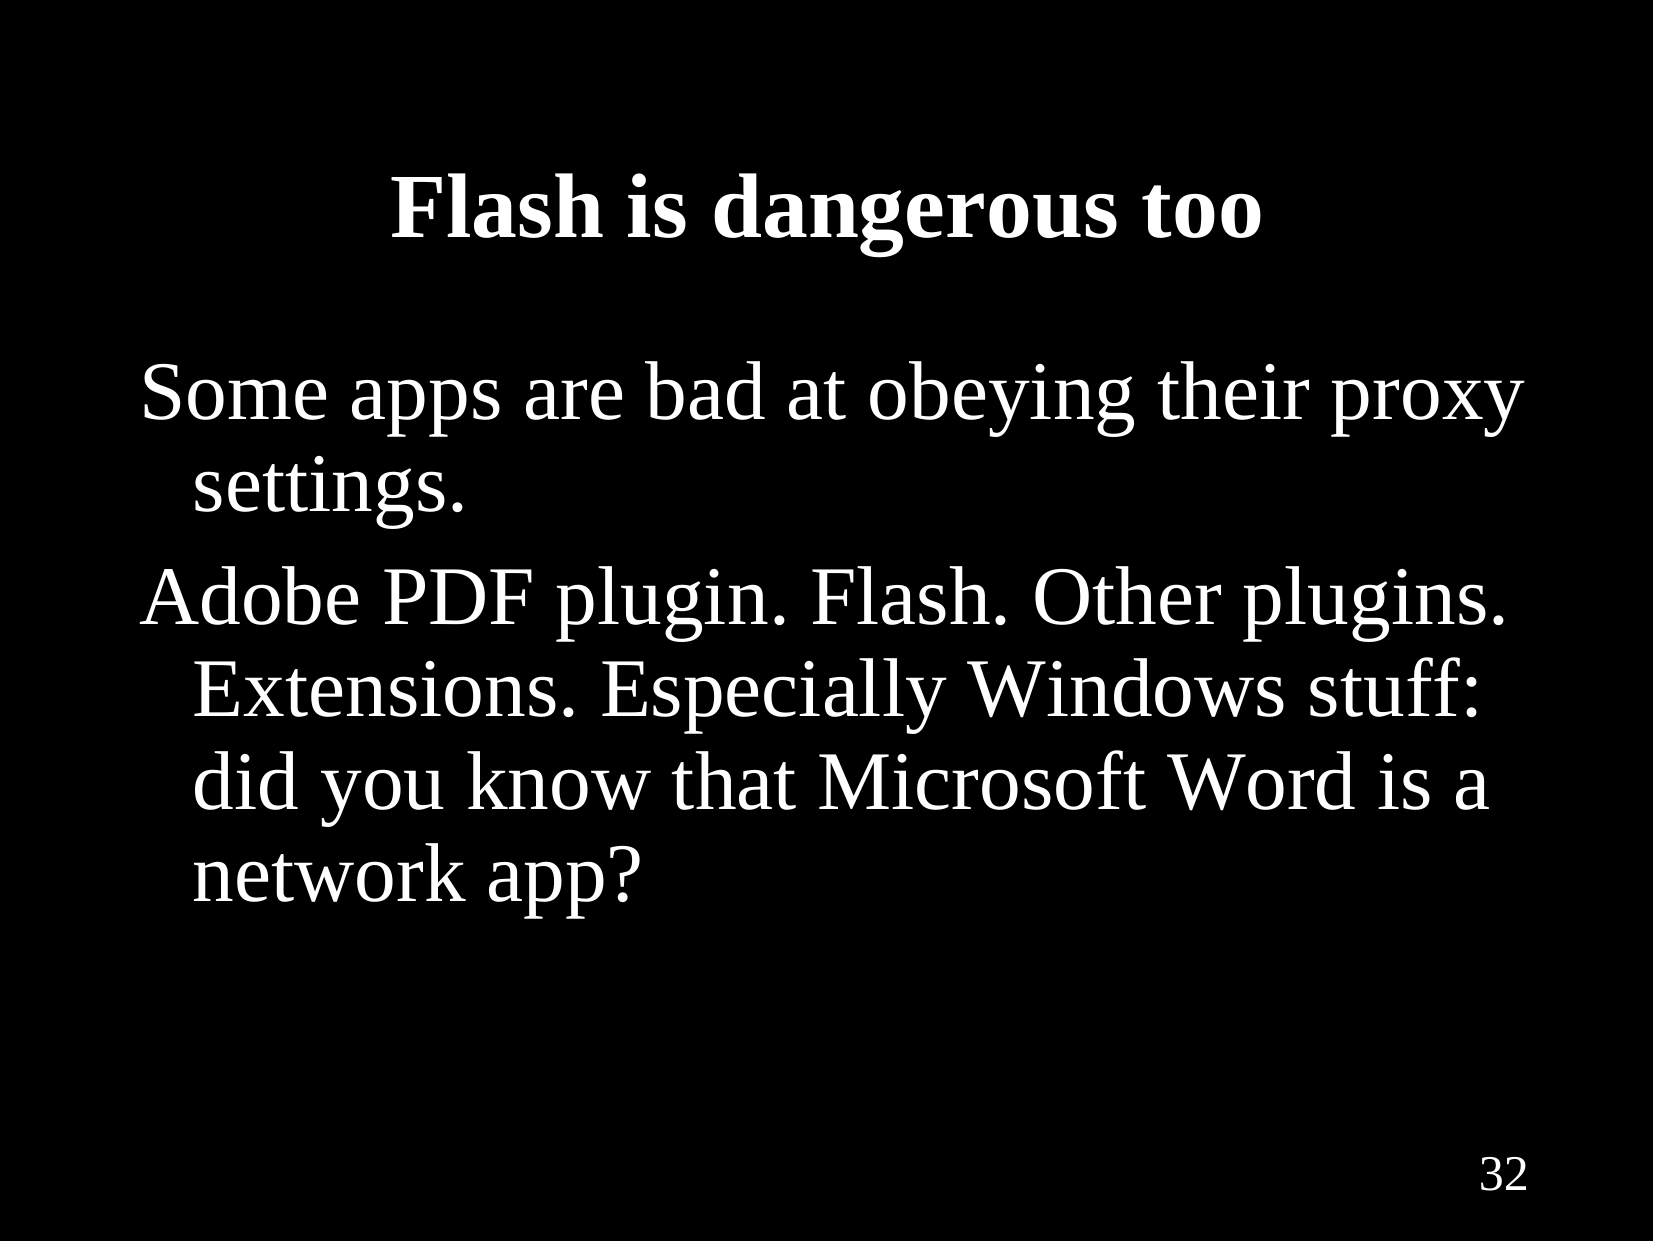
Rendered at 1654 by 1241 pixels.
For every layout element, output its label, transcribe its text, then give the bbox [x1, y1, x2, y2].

list Some apps are bad at obeying their proxy settings. Adobe PDF plugin. Flash. Other plugins. Extensions. Especially Windows stuff: did you know that Microsoft Word is a network app? [121, 344, 1534, 1127]
title Flash is dangerous too [121, 102, 1534, 311]
